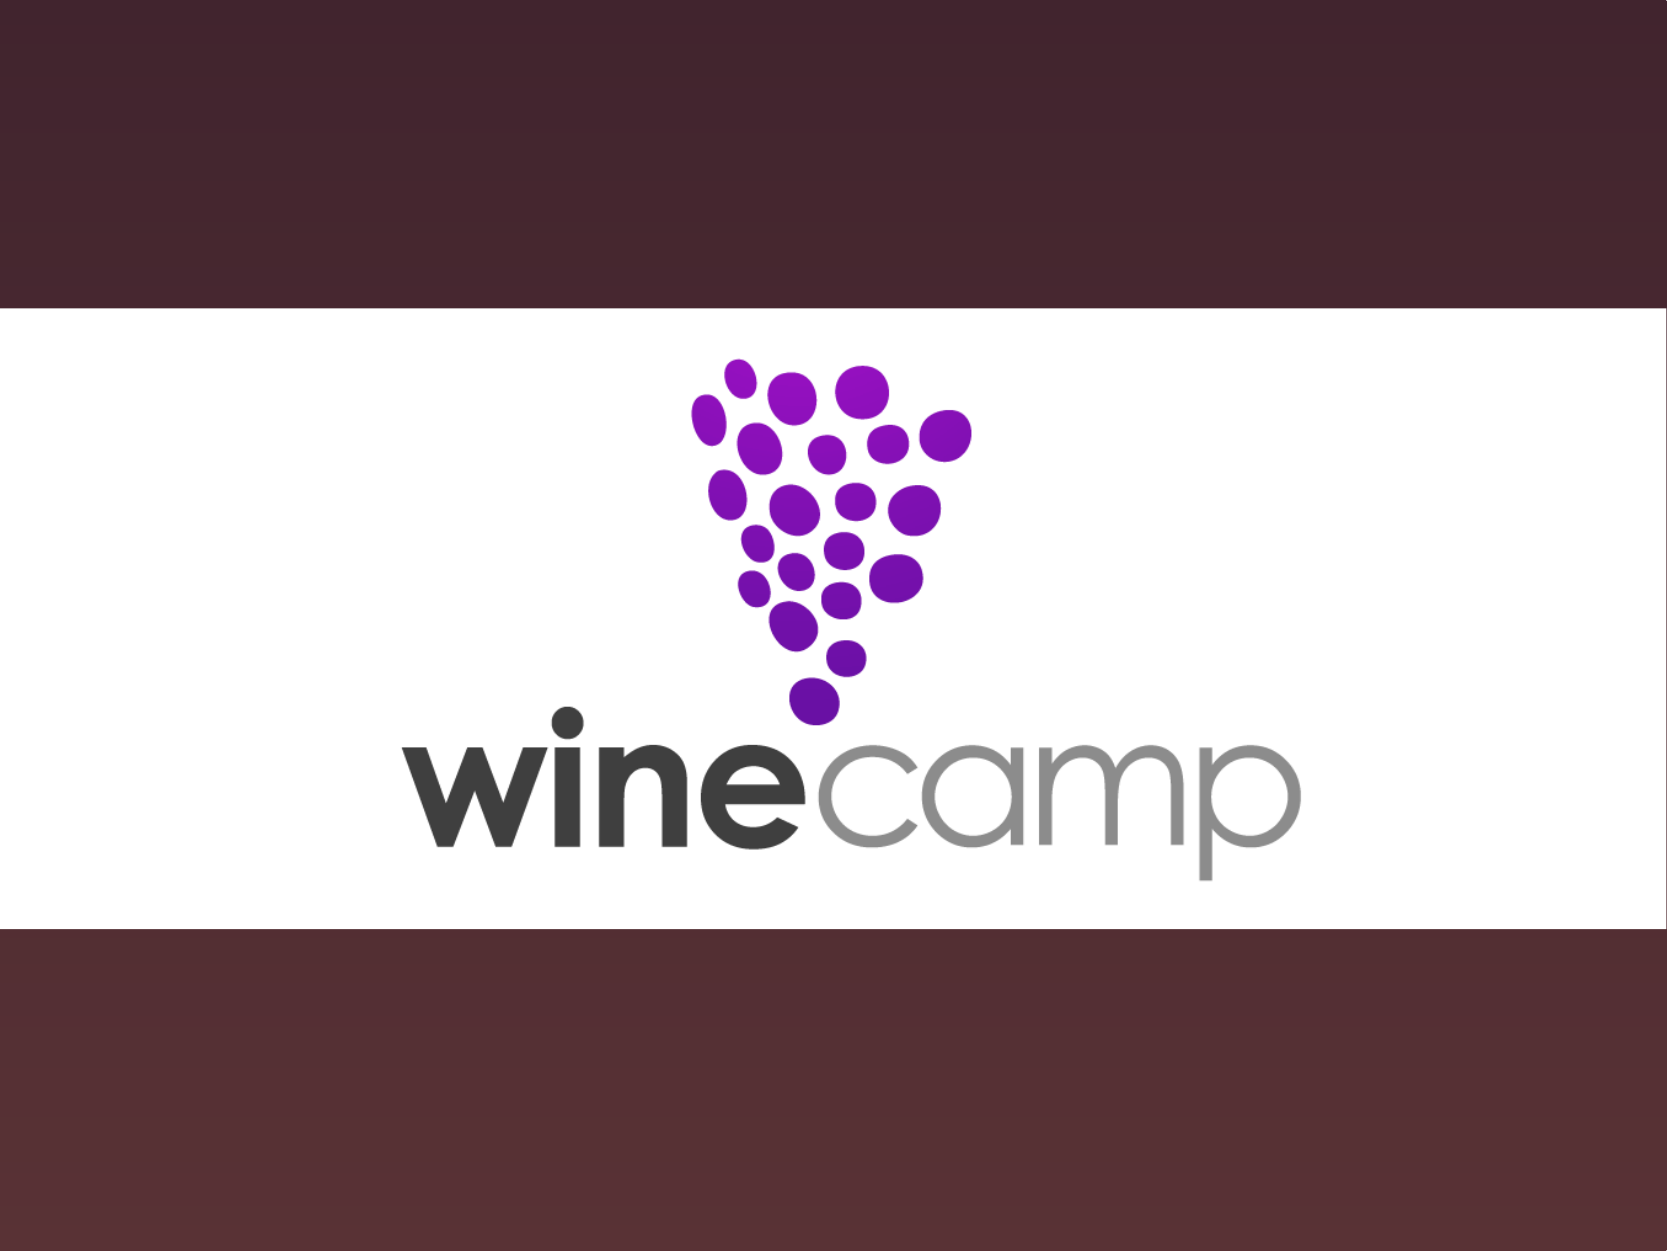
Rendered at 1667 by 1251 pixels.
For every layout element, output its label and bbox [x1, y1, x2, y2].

text_box [0, 308, 1667, 930]
picture [364, 340, 1338, 894]
